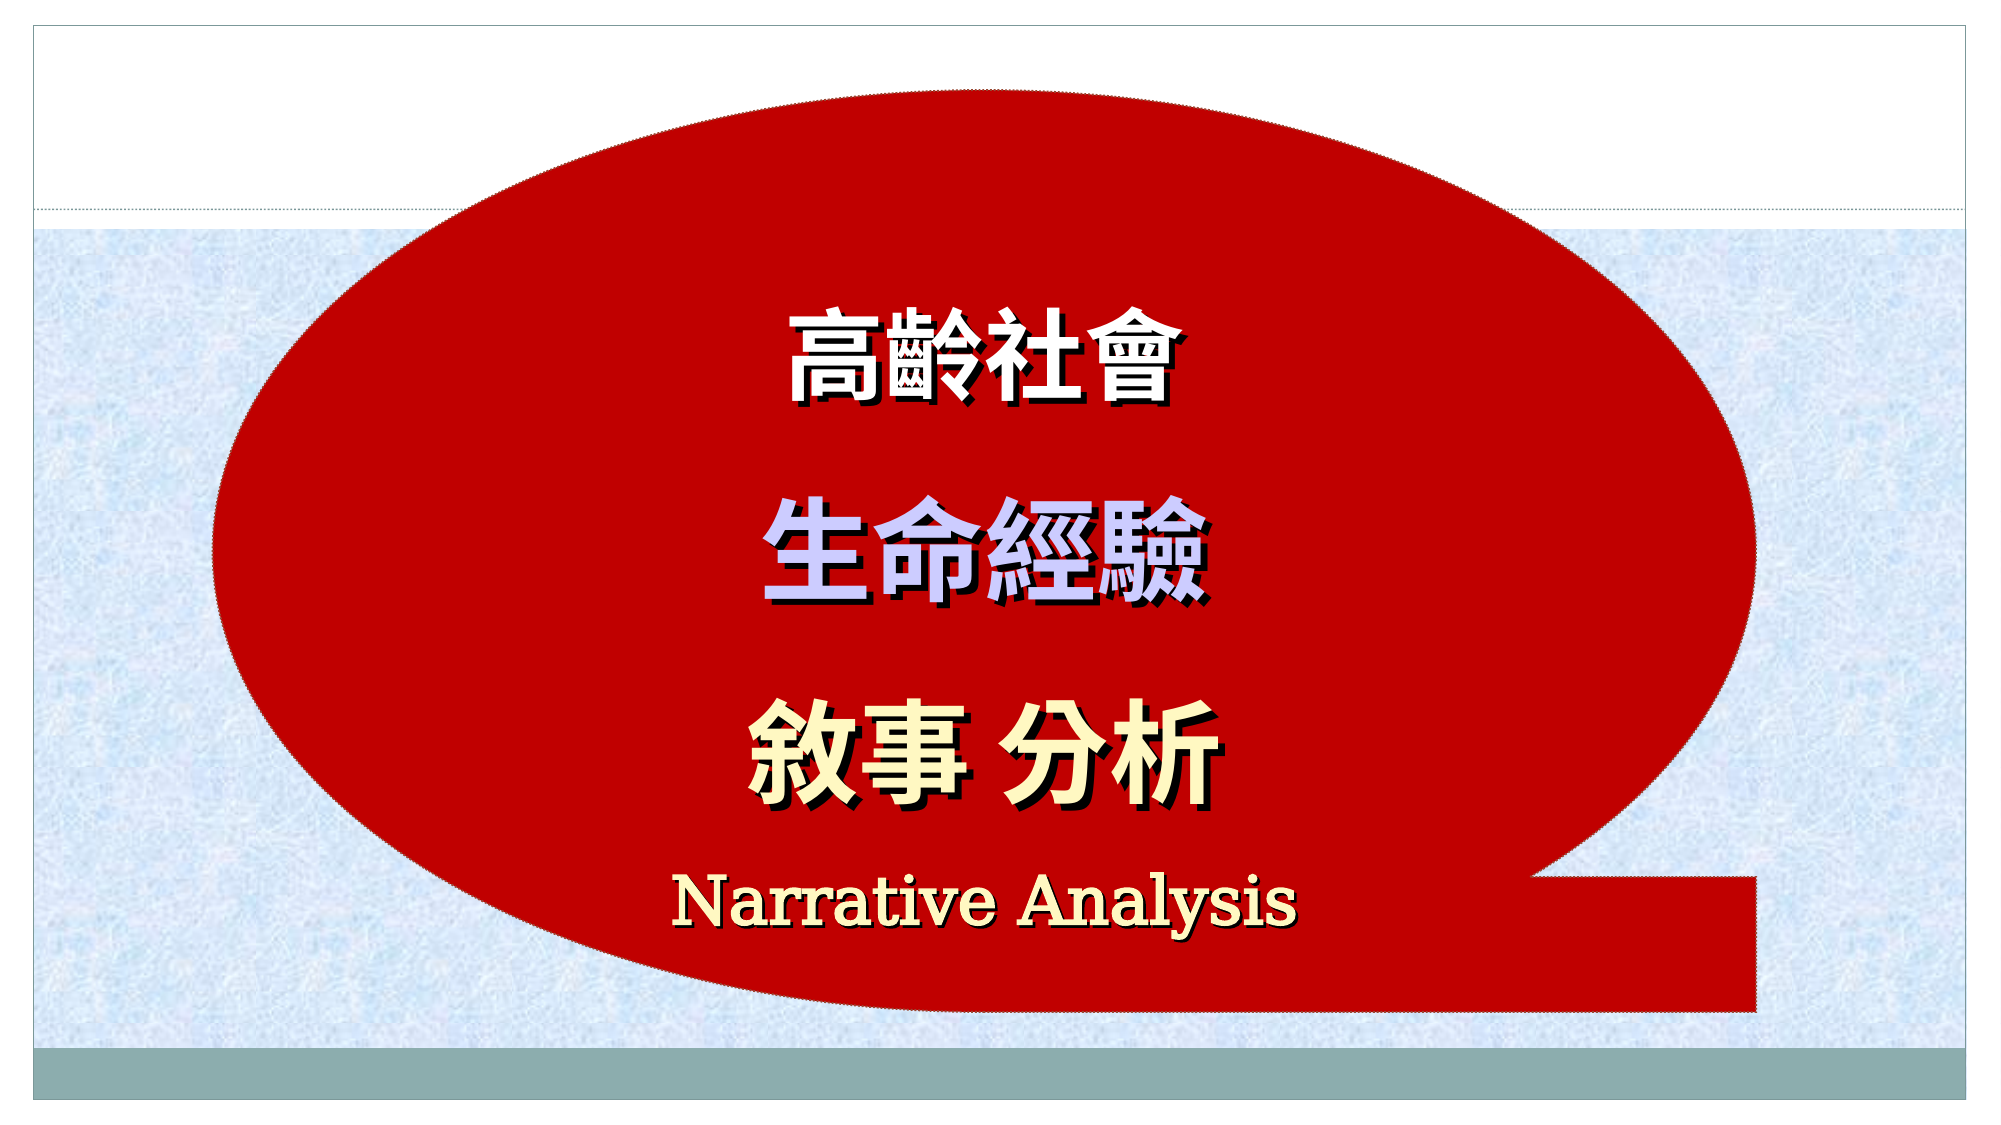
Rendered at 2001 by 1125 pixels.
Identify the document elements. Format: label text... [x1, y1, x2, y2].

text_box 高齡社會 生命經驗 敘事 分析 Narrative Analysis [212, 90, 1757, 1013]
